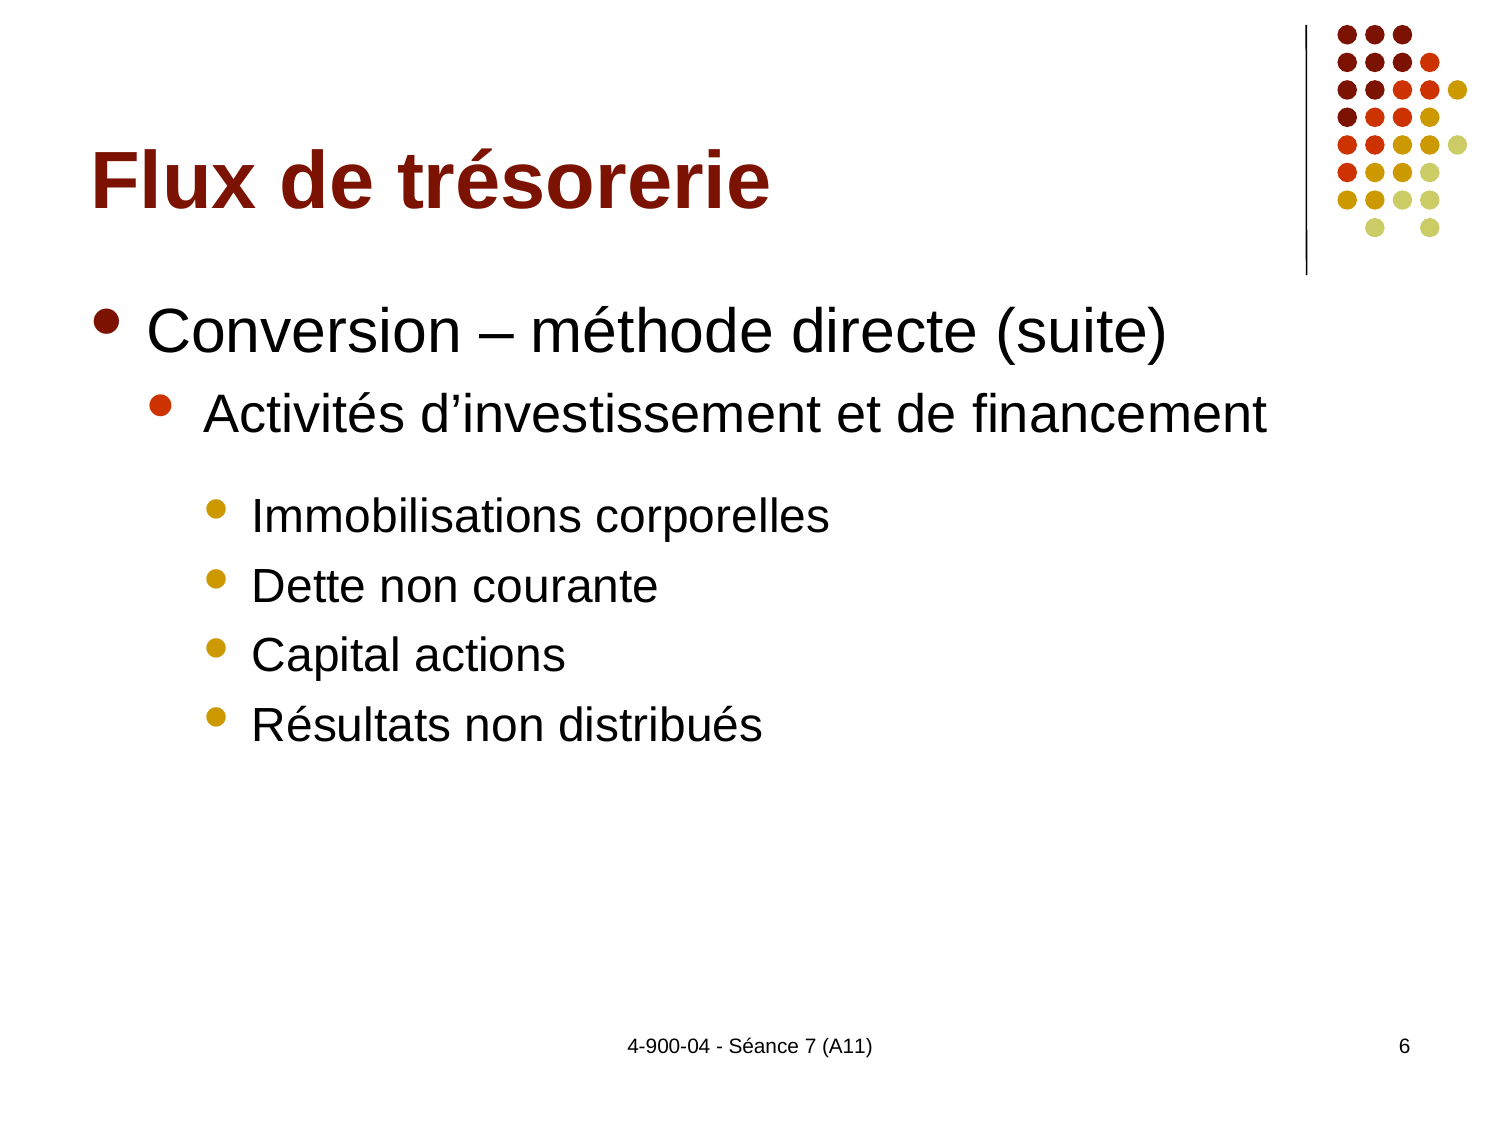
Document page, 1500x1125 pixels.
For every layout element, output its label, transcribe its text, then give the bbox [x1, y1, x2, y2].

text_box Flux de trésorerie [74, 20, 1313, 233]
text_box <numéro> [1074, 1025, 1426, 1101]
text_box Conversion – méthode directe (suite) Activités d’investissement et de financement Immobilisations corporelles Dette non courante Capital actions Résultats non distribués [75, 282, 1426, 1006]
text_box 4-900-04 - Séance 7 (A11) [512, 1025, 988, 1101]
